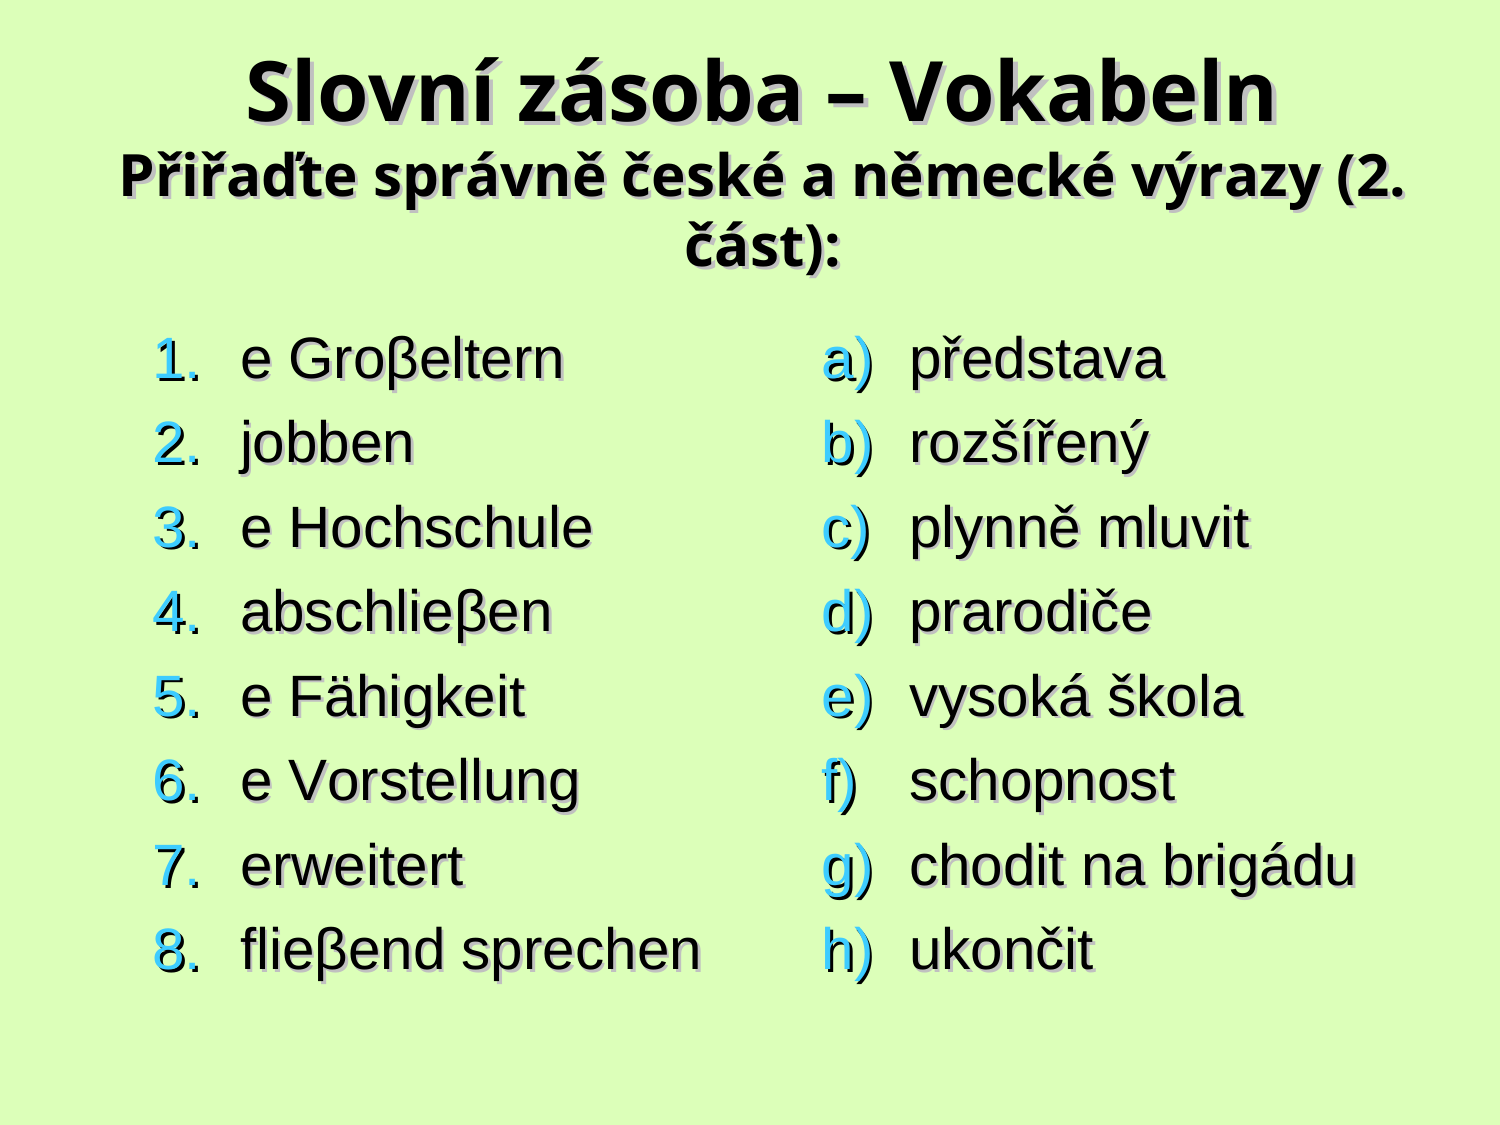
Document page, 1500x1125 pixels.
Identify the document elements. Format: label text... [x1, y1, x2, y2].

list e Groβeltern jobben e Hochschule abschlieβen e Fähigkeit e Vorstellung erweitert flieβend sprechen [137, 312, 782, 1000]
list představa rozšířený plynně mluvit prarodiče vysoká škola schopnost chodit na brigádu ukončit [806, 312, 1452, 1000]
title Slovní zásoba – Vokabeln Přiřaďte správně české a německé výrazy (2. část): [75, 30, 1451, 286]
